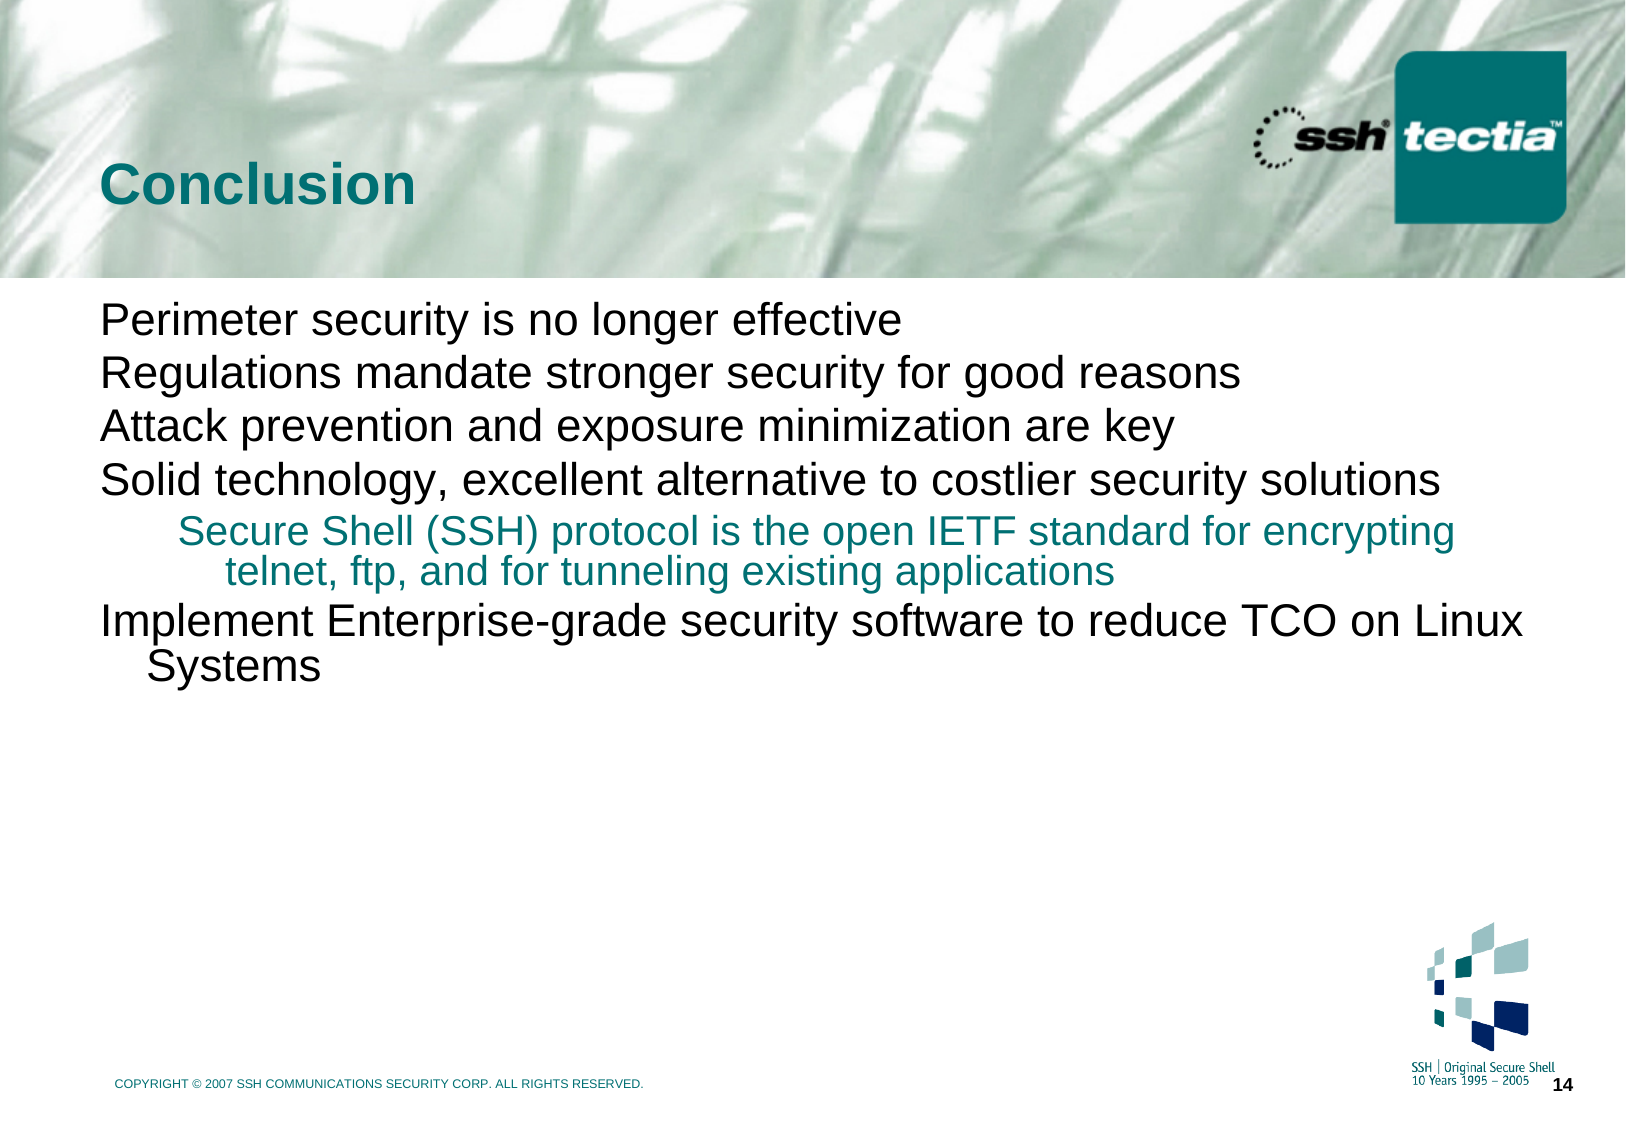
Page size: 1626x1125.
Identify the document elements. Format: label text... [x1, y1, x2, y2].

title Conclusion [99, 99, 923, 276]
picture [0, 0, 1626, 278]
list Perimeter security is no longer effective Regulations mandate stronger security for good reasons Attack prevention and exposure minimization are key Solid technology, excellent alternative to costlier security solutions Secure Shell (SSH) protocol is the open IETF standard for encrypting telnet, ftp, and for tunneling existing applications Implement Enterprise-grade security software to reduce TCO on Linux Systems [99, 299, 1575, 717]
